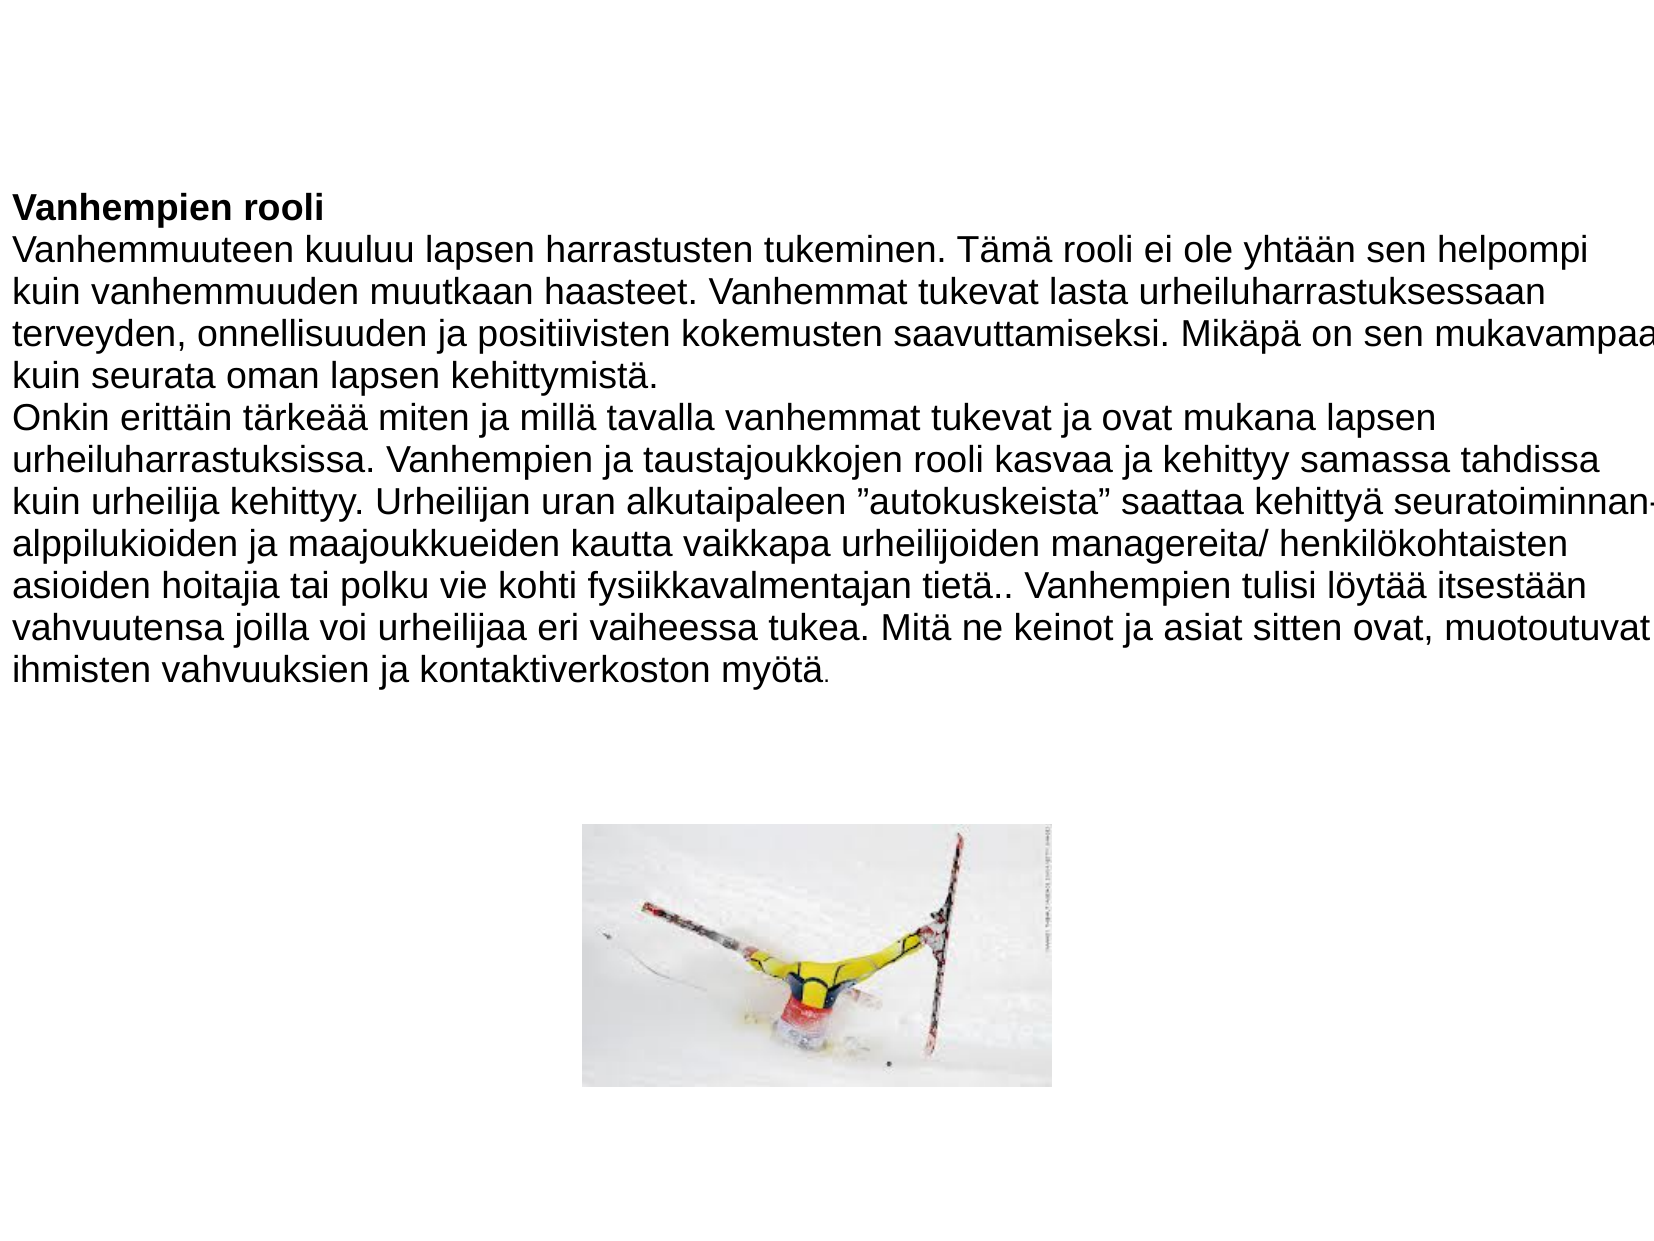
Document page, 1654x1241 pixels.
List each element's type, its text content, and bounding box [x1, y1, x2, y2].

text_box Vanhempien rooli Vanhemmuuteen kuuluu lapsen harrastusten tukeminen. Tämä rooli ei ole yhtään sen helpompi kuin vanhemmuuden muutkaan haasteet. Vanhemmat tukevat lasta urheiluharrastuksessaan terveyden, onnellisuuden ja positiivisten kokemusten saavuttamiseksi. Mikäpä on sen mukavampaa kuin seurata oman lapsen kehittymistä. Onkin erittäin tärkeää miten ja millä tavalla vanhemmat tukevat ja ovat mukana lapsen urheiluharrastuksissa. Vanhempien ja taustajoukkojen rooli kasvaa ja kehittyy samassa tahdissa kuin urheilija kehittyy. Urheilijan uran alkutaipaleen ”autokuskeista” saattaa kehittyä seuratoiminnan- alppilukioiden ja maajoukkueiden kautta vaikkapa urheilijoiden managereita/ henkilökohtaisten asioiden hoitajia tai polku vie kohti fysiikkavalmentajan tietä.. Vanhempien tulisi löytää itsestään vahvuutensa joilla voi urheilijaa eri vaiheessa tukea. Mitä ne keinot ja asiat sitten ovat, muotoutuvat ihmisten vahvuuksien ja kontaktiverkoston myötä. [0, 179, 1654, 815]
picture [582, 824, 1052, 1087]
